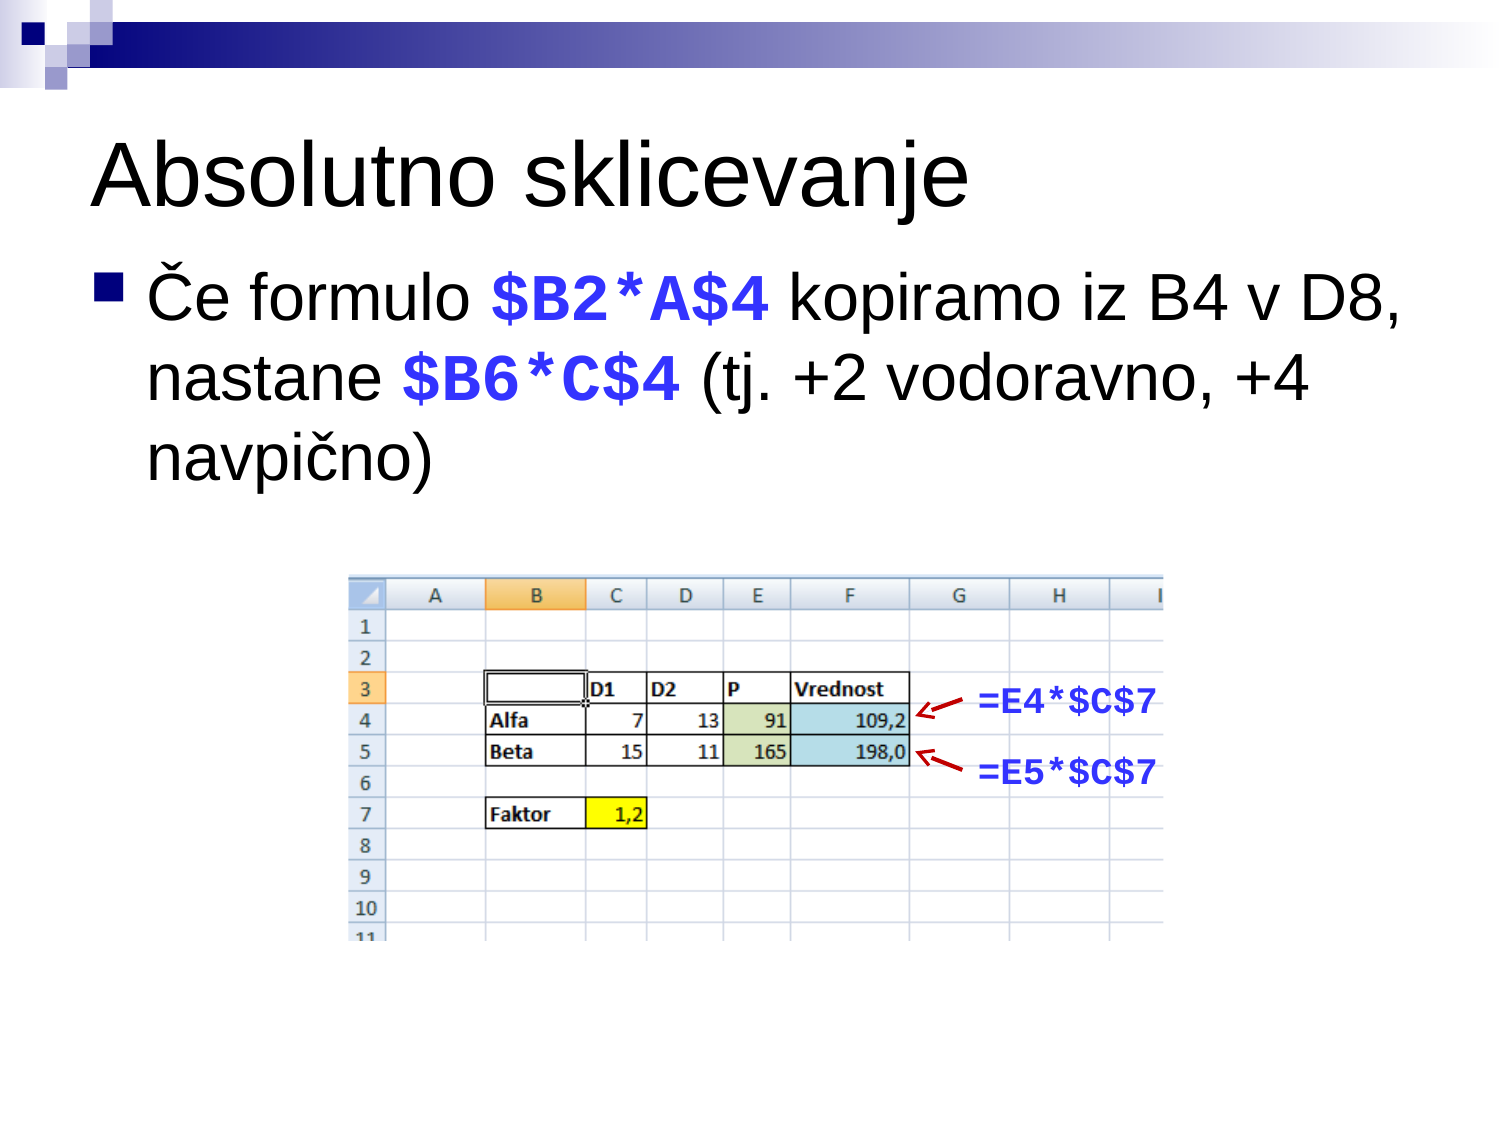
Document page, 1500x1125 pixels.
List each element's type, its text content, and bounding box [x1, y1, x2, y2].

list Če formulo $B2*A$4 kopiramo iz B4 v D8, nastane $B6*C$4 (tj. +2 vodoravno, +4 navpično) [75, 246, 1425, 516]
text_box =E4*$C$7 [963, 668, 1173, 729]
text_box =E5*$C$7 [963, 739, 1173, 800]
title Absolutno sklicevanje [75, 105, 1425, 235]
picture [348, 574, 1164, 941]
text_box [915, 699, 963, 717]
text_box [915, 751, 963, 770]
